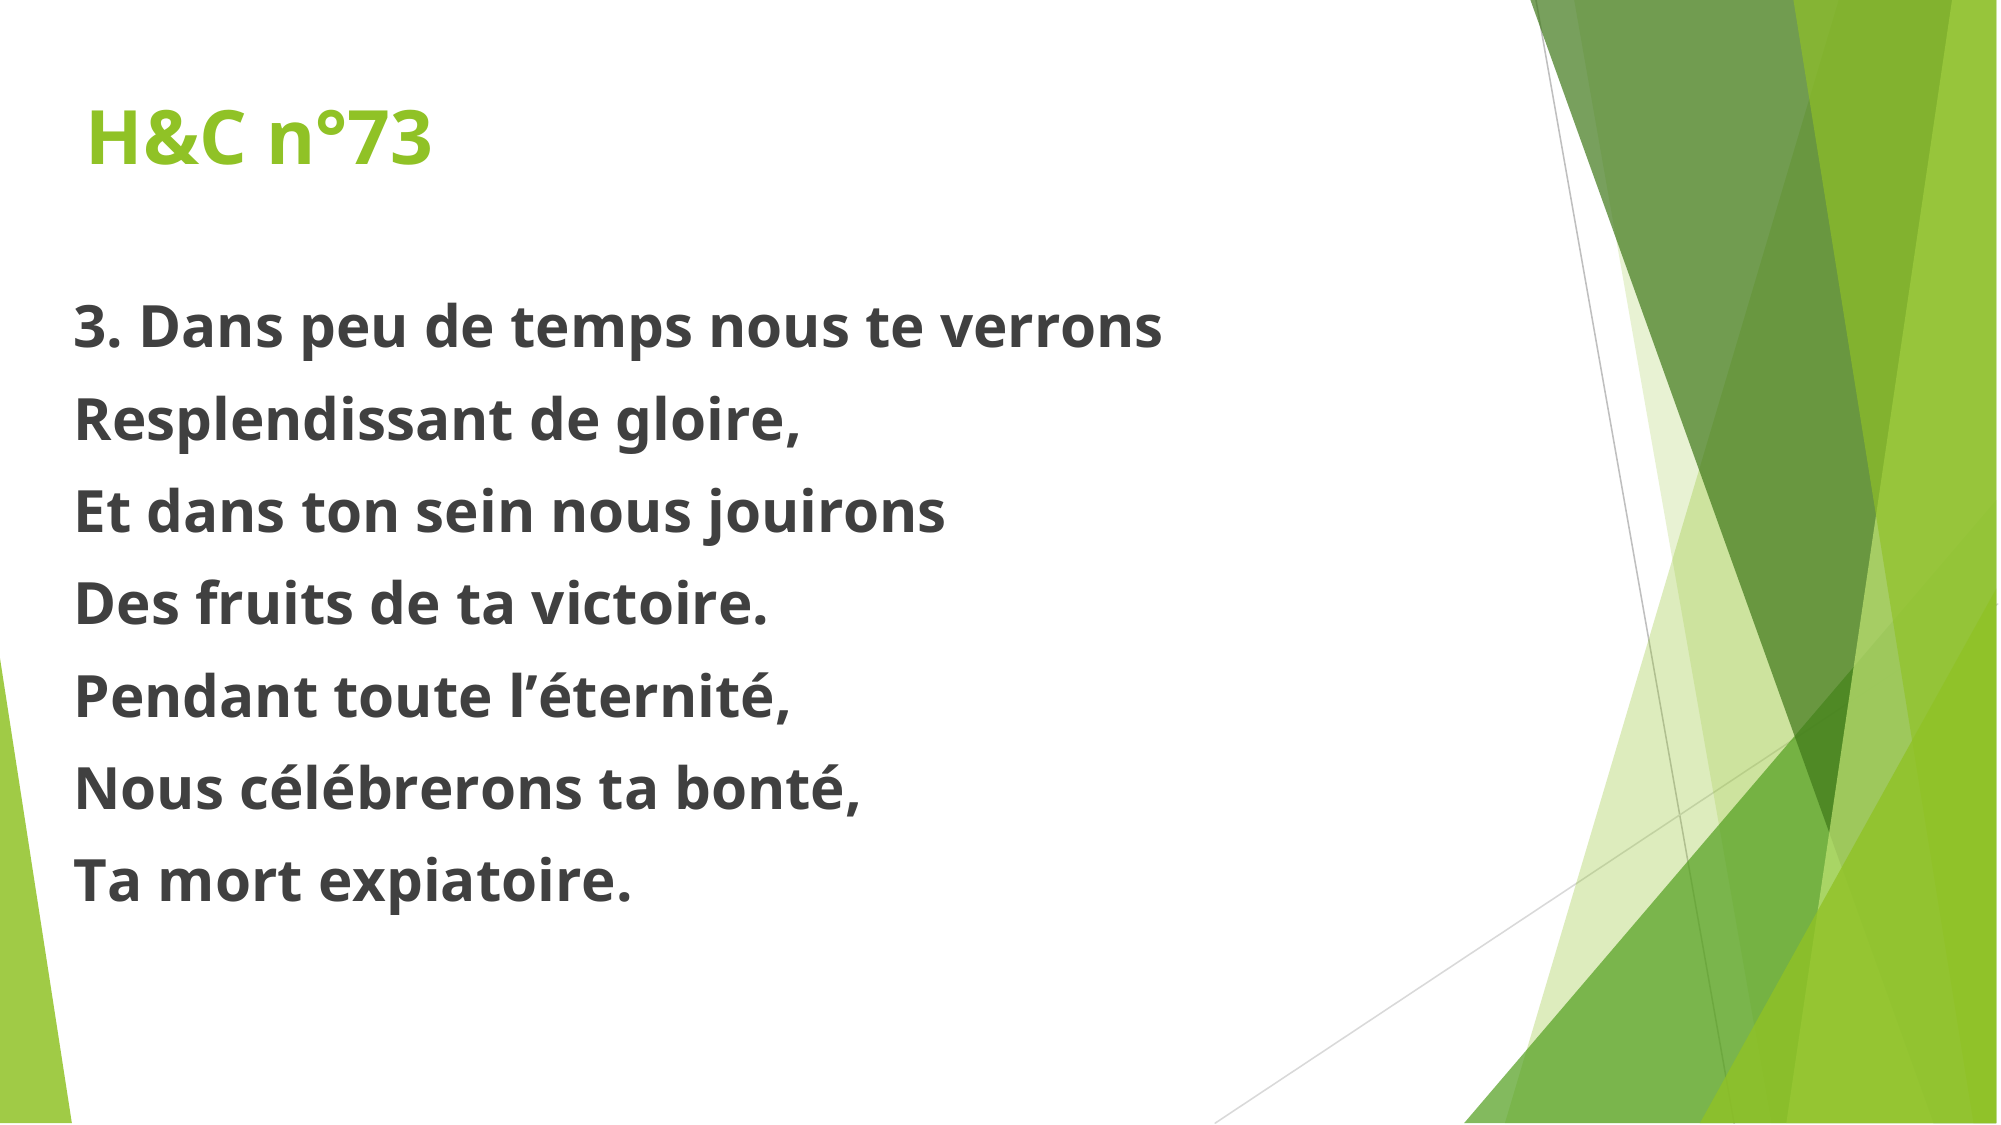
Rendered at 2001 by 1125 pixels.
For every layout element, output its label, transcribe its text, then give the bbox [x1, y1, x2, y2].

text_box 3. Dans peu de temps nous te verrons Resplendissant de gloire, Et dans ton sein nous jouirons Des fruits de ta victoire. Pendant toute l’éternité, Nous célébrerons ta bonté, Ta mort expiatoire. [59, 271, 1985, 1075]
text_box H&C n°73 [70, 82, 497, 189]
